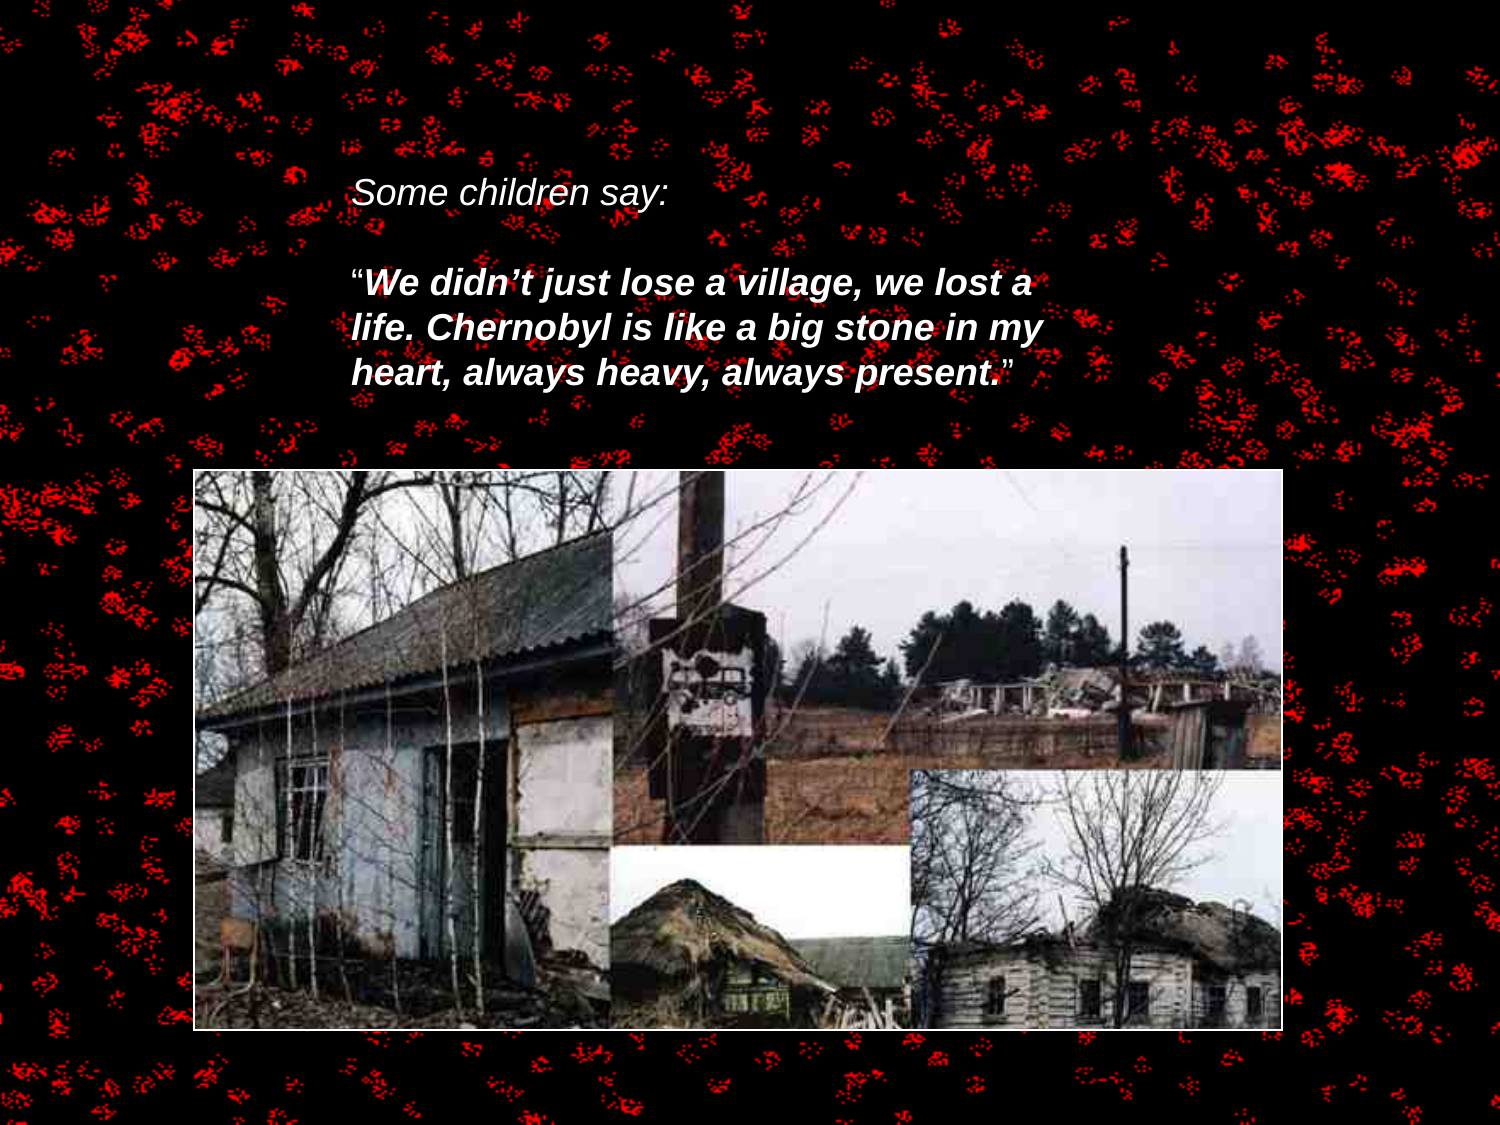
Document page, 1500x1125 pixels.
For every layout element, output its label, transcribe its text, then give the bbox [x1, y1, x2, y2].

text_box Some children say: “We didn’t just lose a village, we lost a life. Chernobyl is like a big stone in my heart, always heavy, always present.” [336, 160, 1069, 401]
picture [0, 0, 1500, 1125]
